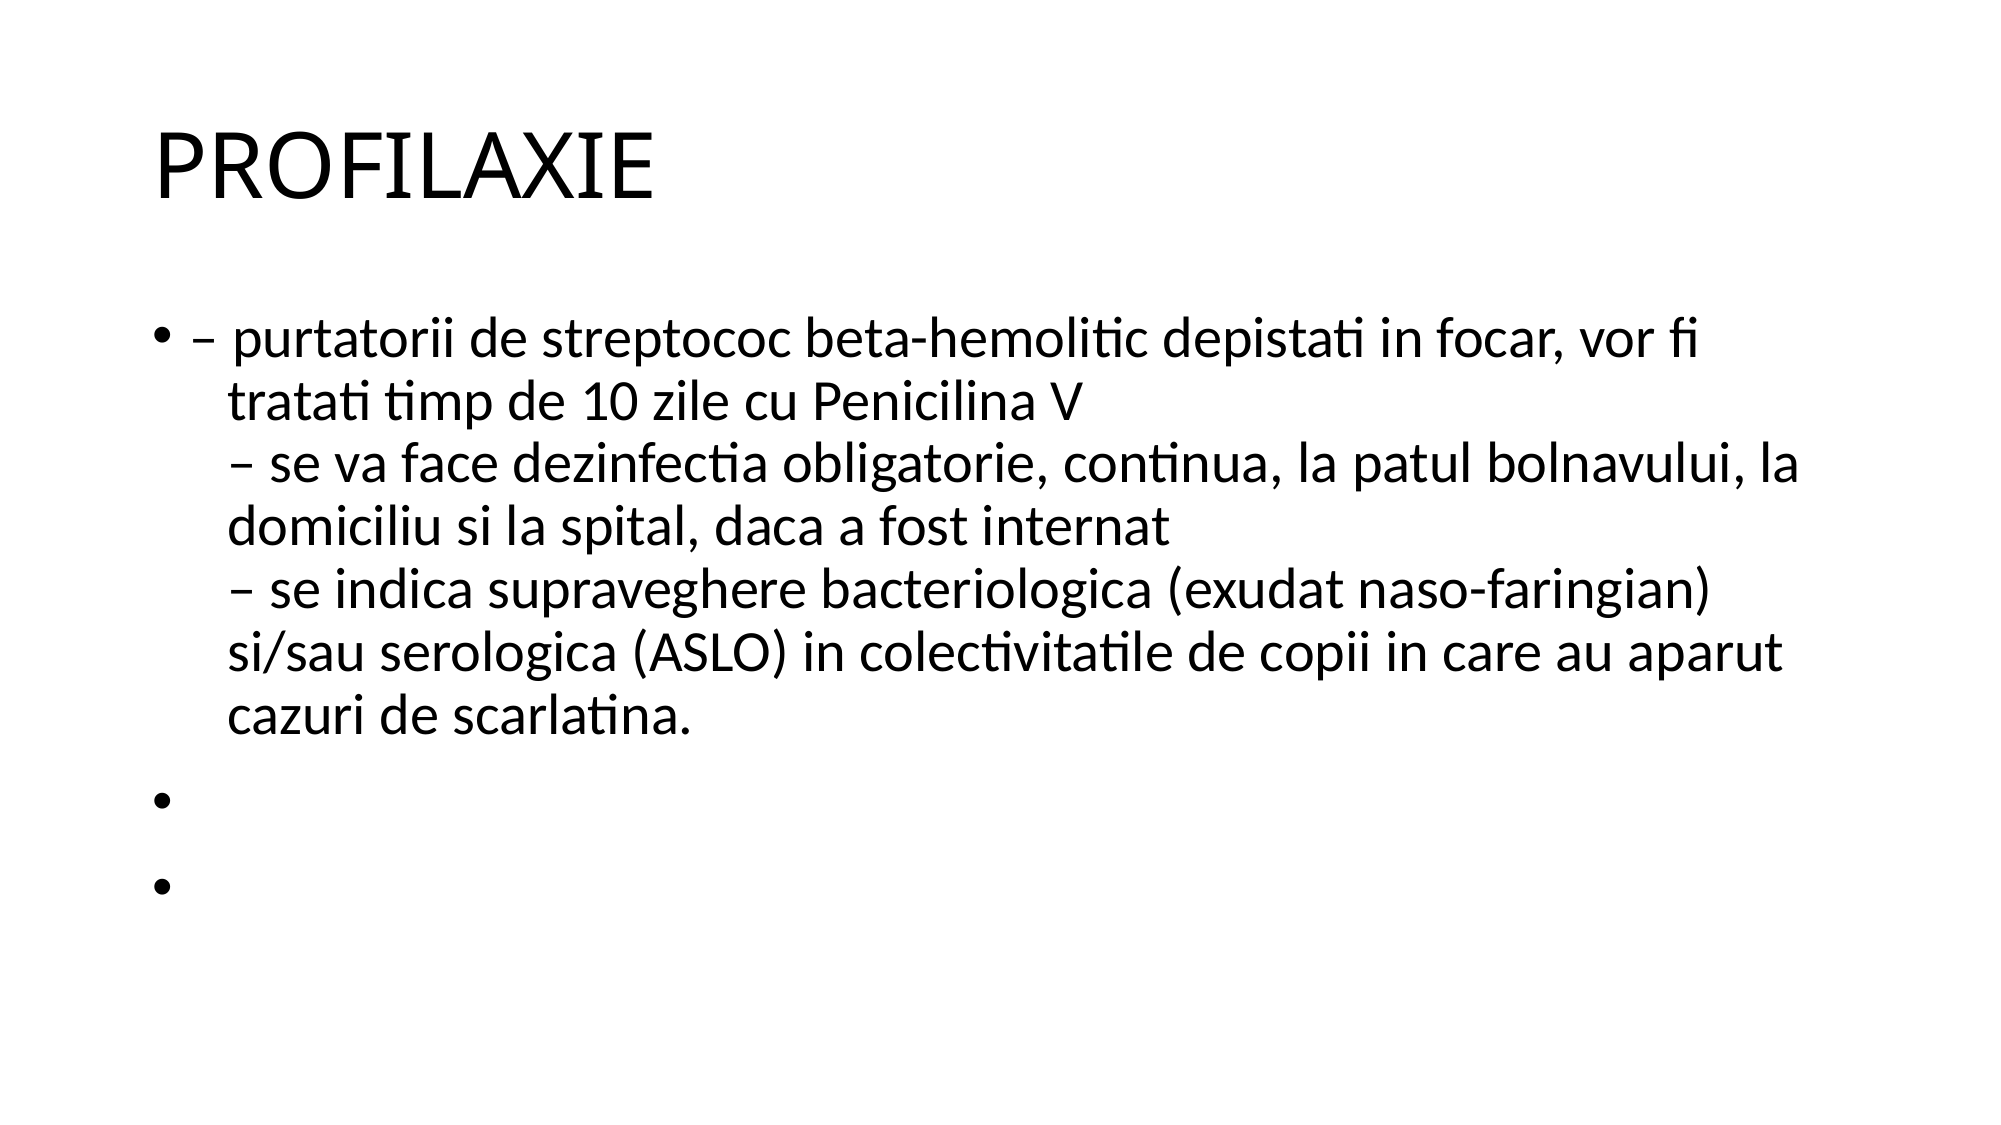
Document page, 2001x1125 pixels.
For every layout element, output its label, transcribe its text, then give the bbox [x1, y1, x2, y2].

list – purtatorii de streptococ beta-hemolitic depistati in focar, vor fi tratati timp de 10 zile cu Penicilina V – se va face dezinfectia obligatorie, continua, la patul bolnavului, la domiciliu si la spital, daca a fost internat – se indica supraveghere bacteriologica (exudat naso-faringian) si/sau serologica (ASLO) in colectivitatile de copii in care au aparut cazuri de scarlatina. [137, 299, 1863, 1014]
title PROFILAXIE [137, 59, 1863, 278]
